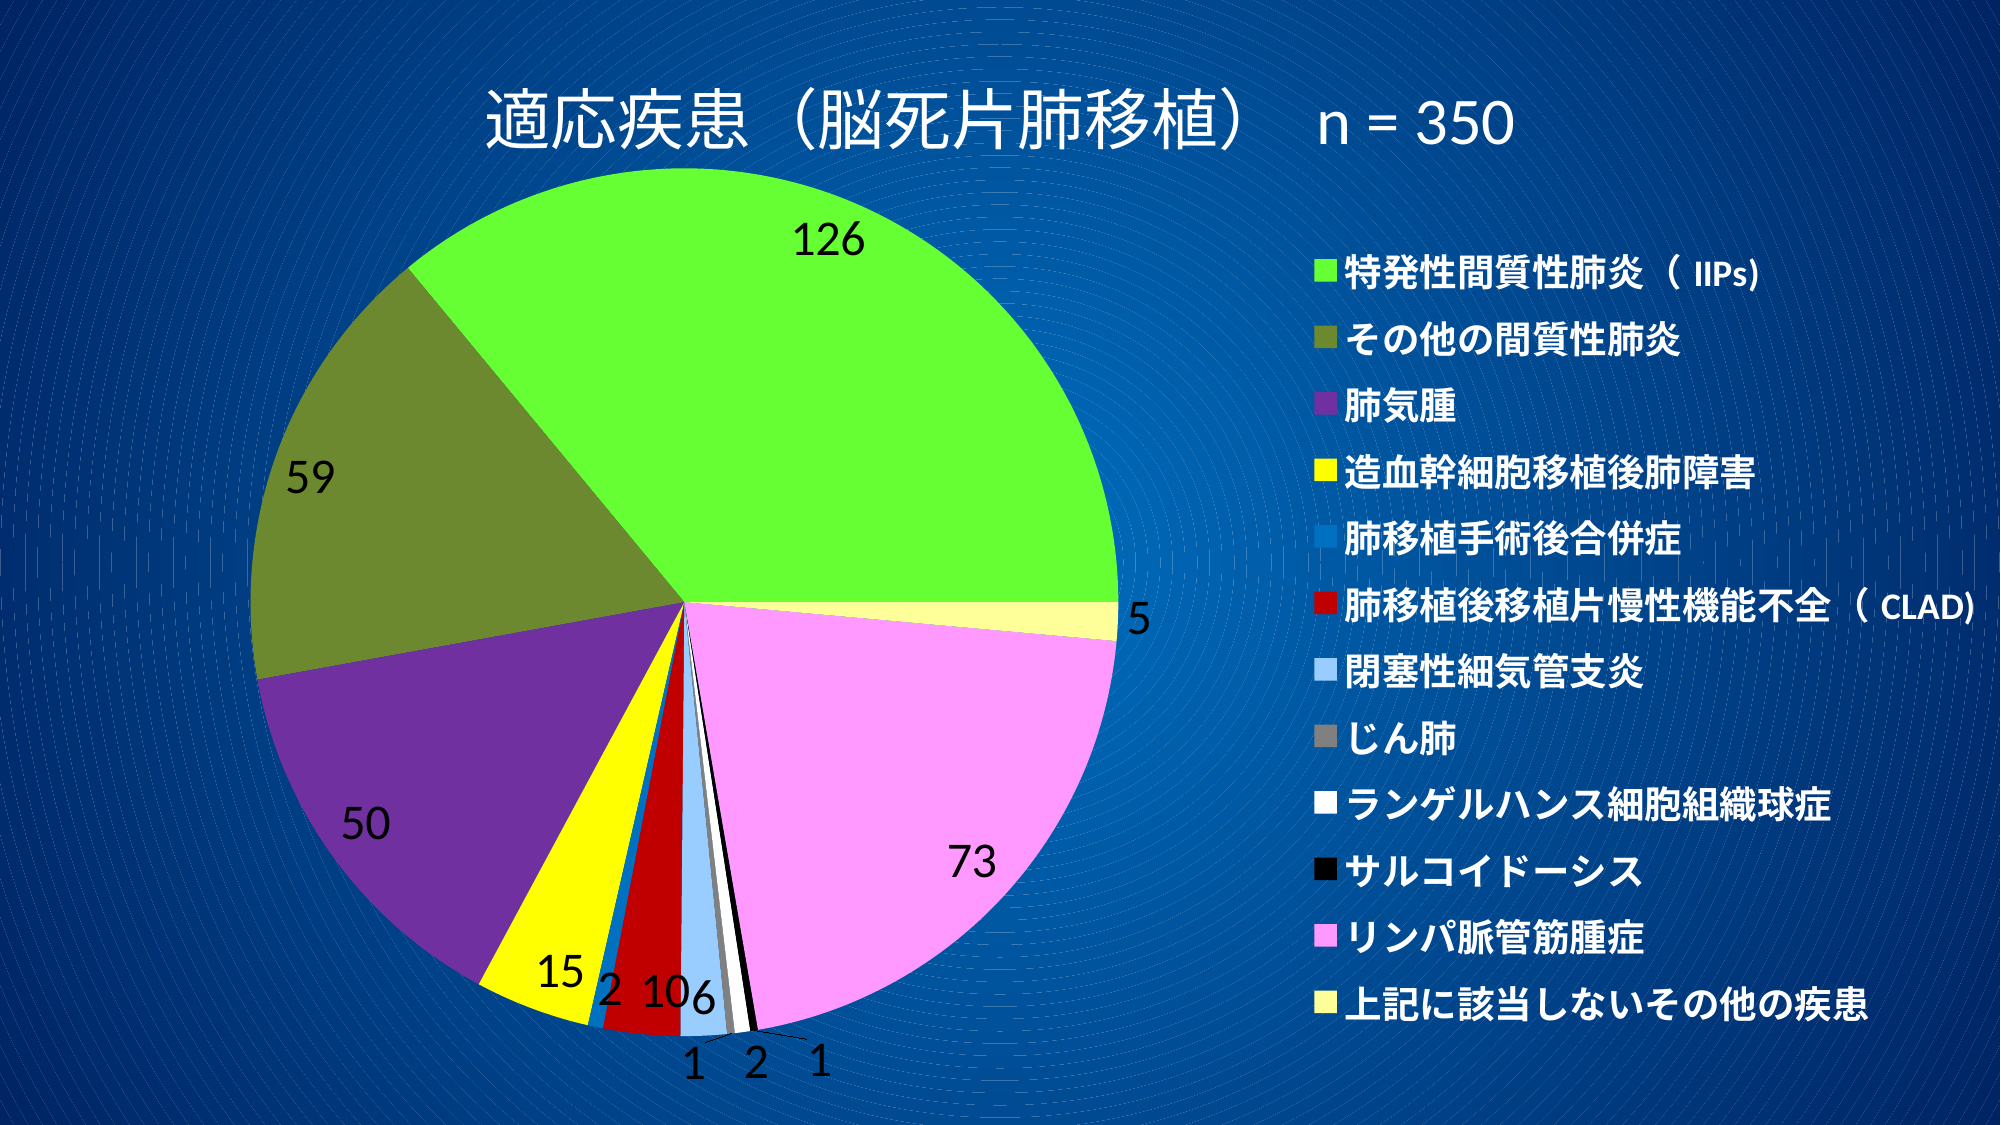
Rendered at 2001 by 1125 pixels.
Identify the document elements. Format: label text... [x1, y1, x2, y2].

text_box 適応疾患（脳死片肺移植） n = 350 [84, 59, 1916, 178]
chart [100, 149, 2000, 1114]
